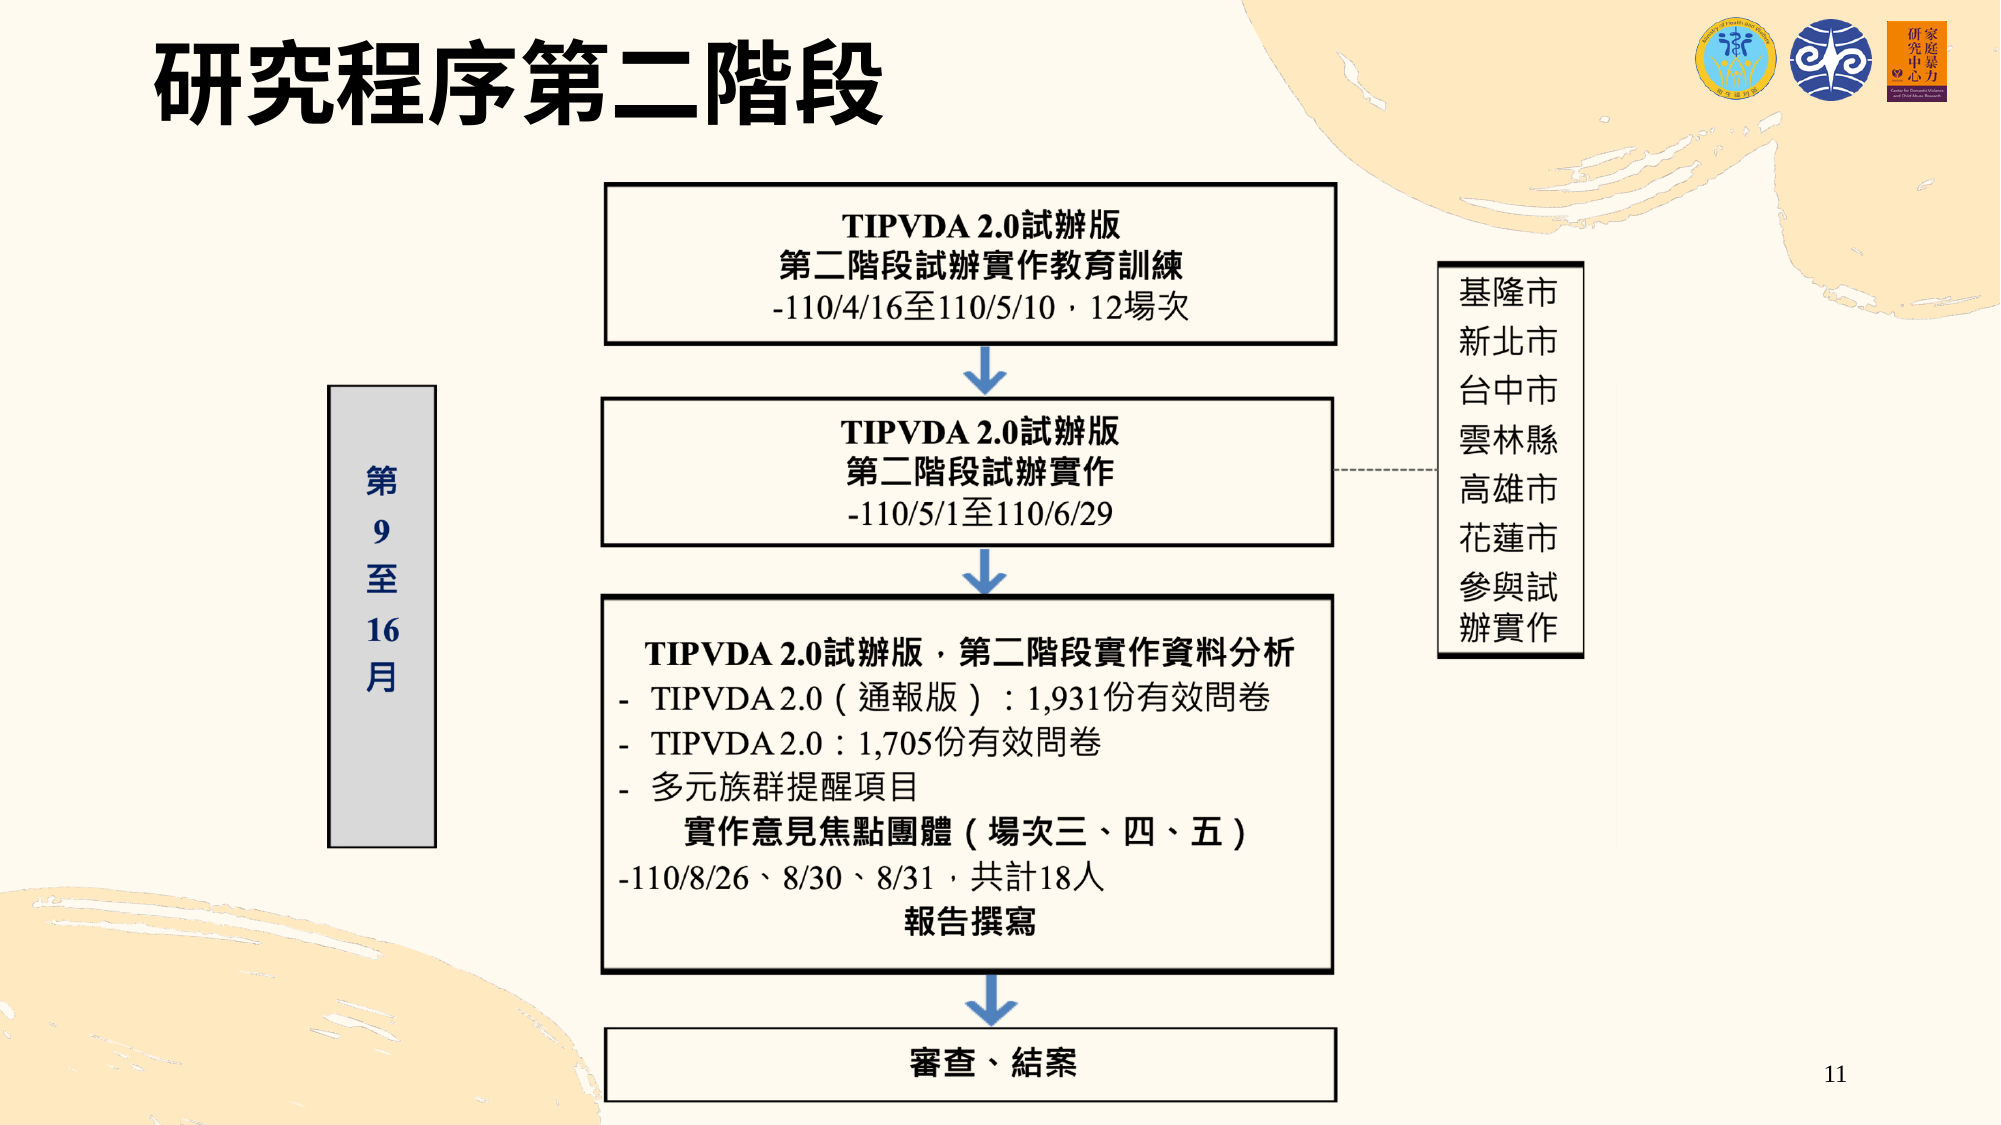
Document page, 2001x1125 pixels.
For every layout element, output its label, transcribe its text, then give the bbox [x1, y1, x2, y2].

picture [0, 0, 2001, 1125]
title 研究程序第二階段 [137, 30, 1863, 248]
